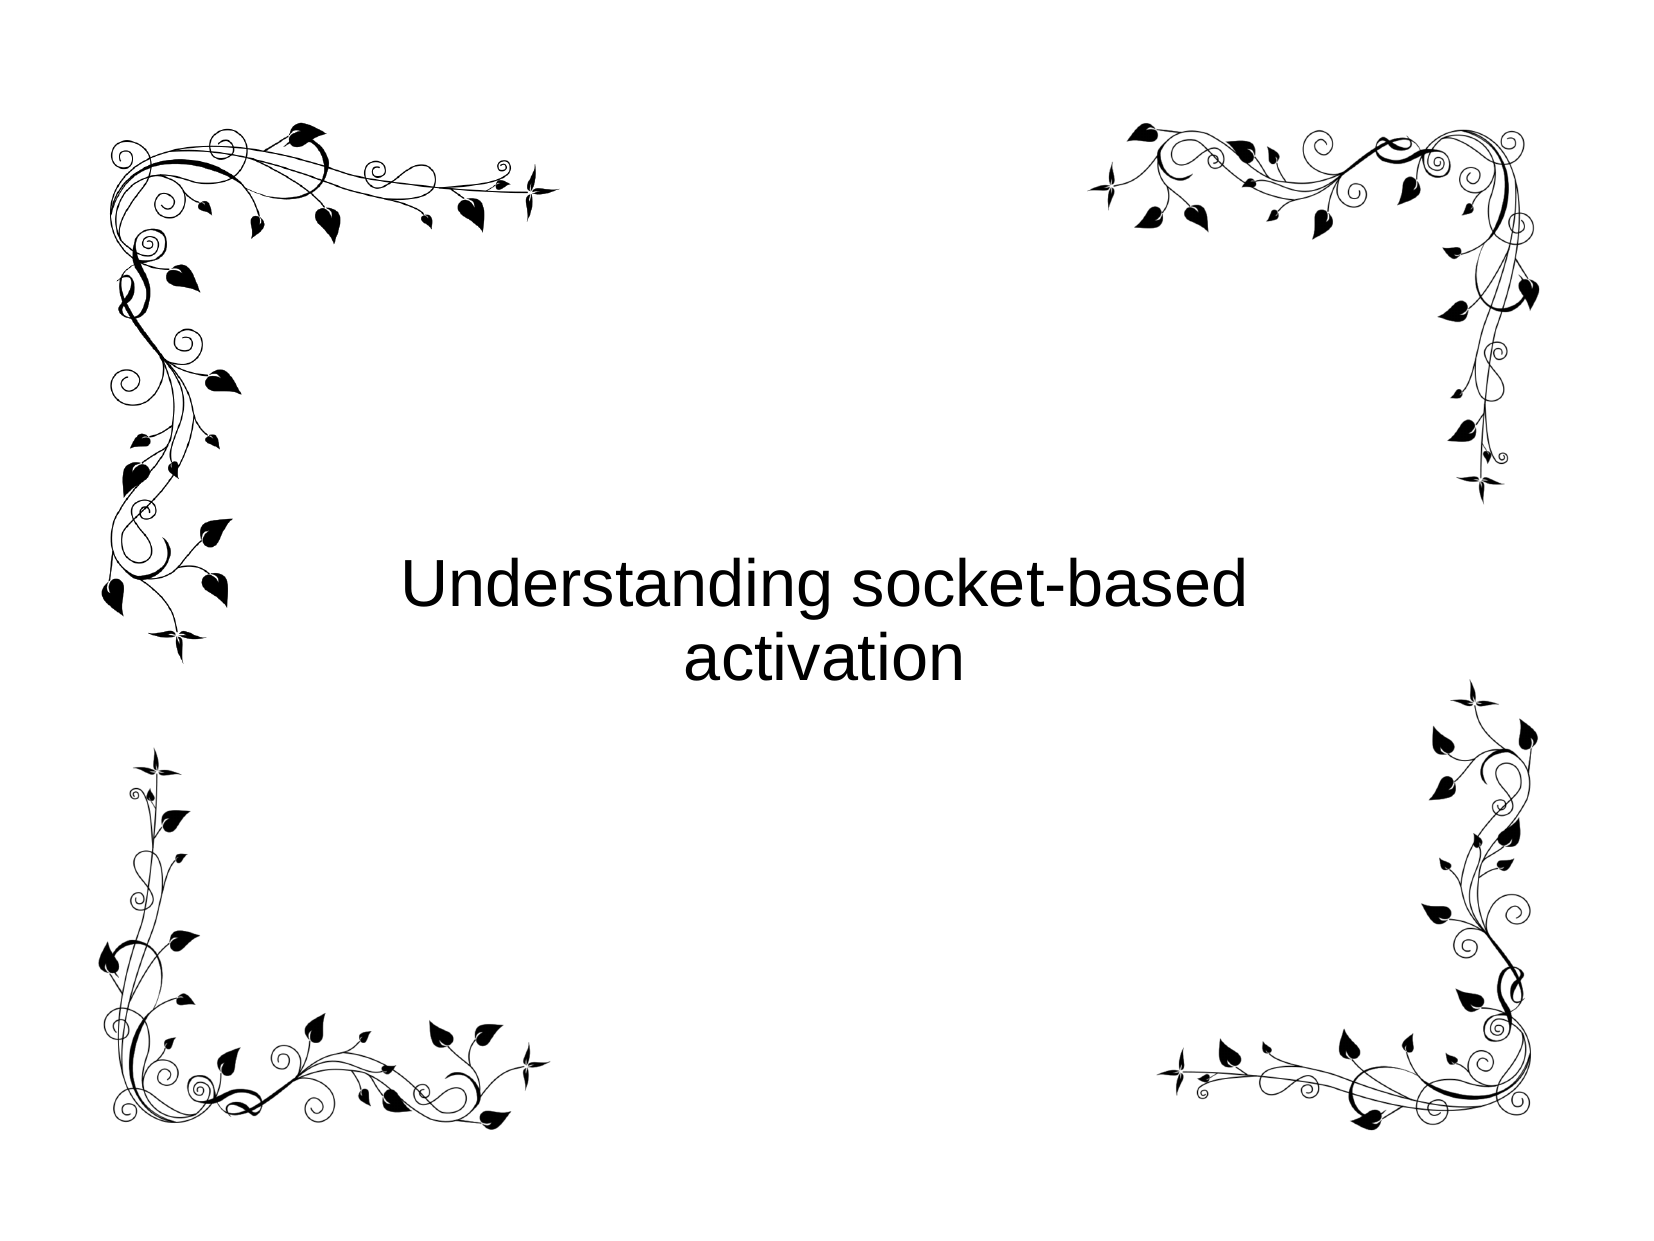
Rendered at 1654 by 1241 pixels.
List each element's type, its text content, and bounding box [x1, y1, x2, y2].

picture [1152, 674, 1545, 1136]
text_box Understanding socket-based activation [385, 538, 1268, 703]
picture [92, 743, 555, 1137]
picture [1082, 115, 1545, 509]
picture [92, 115, 564, 670]
